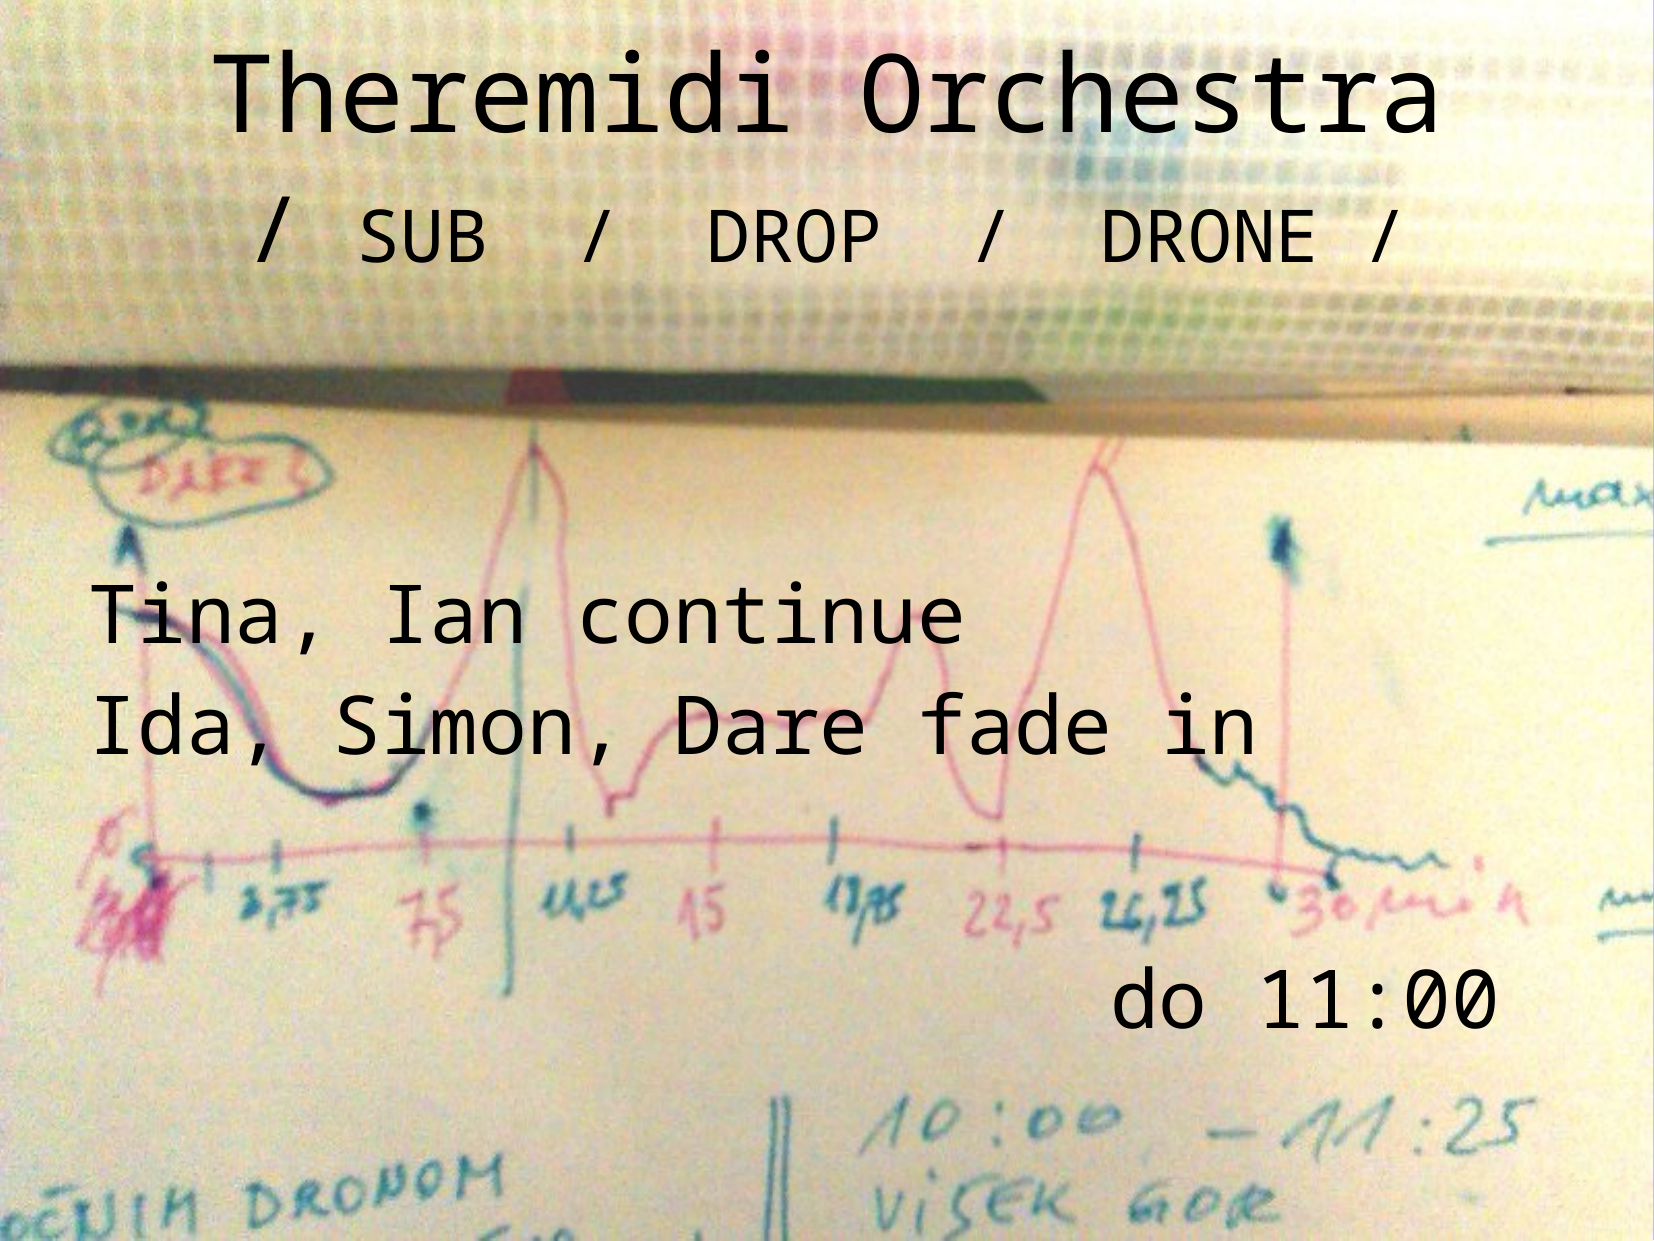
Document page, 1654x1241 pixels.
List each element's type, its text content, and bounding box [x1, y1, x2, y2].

title Theremidi Orchestra / SUB / DROP / DRONE / [82, 46, 1571, 260]
text_box do 11:00 [1110, 900, 1620, 1096]
picture [0, 0, 1654, 1241]
text_box Tina, Ian continue Ida, Simon, Dare fade in [88, 272, 1566, 1063]
